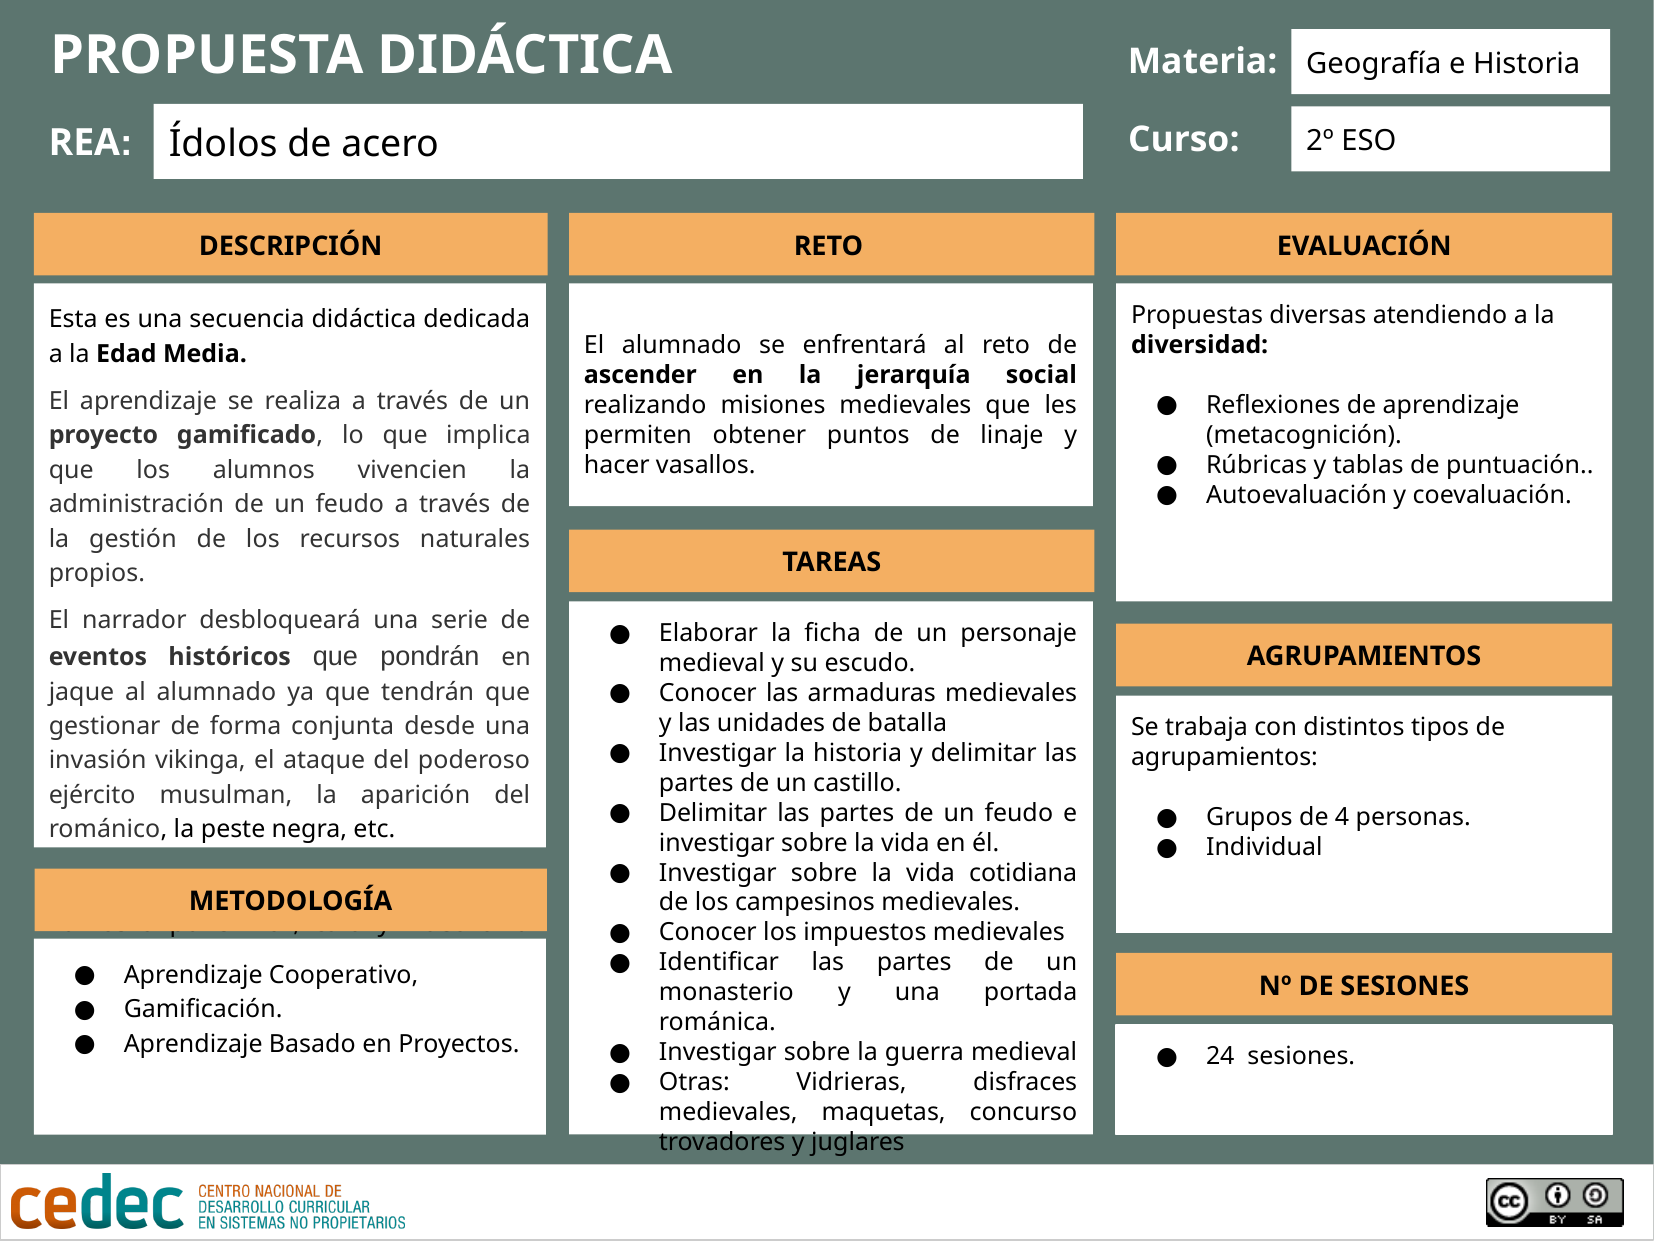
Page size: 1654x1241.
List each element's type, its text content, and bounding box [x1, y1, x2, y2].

text_box Ídolos de acero [153, 103, 1083, 179]
text_box PROPUESTA DIDÁCTICA [35, 11, 697, 110]
text_box Curso: [1113, 109, 1303, 173]
text_box 24 sesiones. [1116, 1024, 1613, 1135]
text_box Se trabaja con distintos tipos de agrupamientos: Grupos de 4 personas. Individual [1116, 695, 1613, 933]
text_box Esta es una secuencia didáctica dedicada a la Edad Media. El aprendizaje se realiza a través de un proyecto gamificado, lo que implica que los alumnos vivencien la administración de un feudo a través de la gestión de los recursos naturales propios. El narrador desbloqueará una serie de eventos históricos que pondrán en jaque al alumnado ya que tendrán que gestionar de forma conjunta desde una invasión vikinga, el ataque del poderoso ejército musulman, la aparición del románico, la peste negra, etc. Vamos a poner voz, cara y vídeo a la pintura. ¿Estamos preparados? [33, 283, 546, 848]
text_box Aprendizaje Cooperativo, Gamificación. Aprendizaje Basado en Proyectos. [33, 938, 546, 1135]
text_box 2º ESO [1291, 106, 1611, 172]
text_box RETO [569, 212, 1095, 276]
text_box Nº DE SESIONES [1116, 952, 1613, 1016]
text_box EVALUACIÓN [1116, 212, 1613, 276]
text_box AGRUPAMIENTOS [1116, 623, 1613, 687]
text_box Elaborar la ficha de un personaje medieval y su escudo. Conocer las armaduras medievales y las unidades de batalla Investigar la historia y delimitar las partes de un castillo. Delimitar las partes de un feudo e investigar sobre la vida en él. Investigar sobre la vida cotidiana de los campesinos medievales. Conocer los impuestos medievales Identificar las partes de un monasterio y una portada románica. Investigar sobre la guerra medieval Otras: Vidrieras, disfraces medievales, maquetas, concurso trovadores y juglares [569, 601, 1093, 1135]
text_box METODOLOGÍA [34, 868, 547, 932]
picture [1486, 1178, 1624, 1227]
text_box Geografía e Historia [1291, 29, 1611, 95]
text_box REA: [33, 110, 153, 174]
text_box TAREAS [569, 529, 1095, 593]
text_box DESCRIPCIÓN [33, 212, 548, 276]
text_box El alumnado se enfrentará al reto de ascender en la jerarquía social realizando misiones medievales que les permiten obtener puntos de linaje y hacer vasallos. [569, 283, 1093, 507]
text_box Materia: [1113, 30, 1291, 94]
picture [11, 1173, 405, 1229]
text_box [0, 1164, 1654, 1241]
text_box Propuestas diversas atendiendo a la diversidad: Reflexiones de aprendizaje (metacognición). Rúbricas y tablas de puntuación.. Autoevaluación y coevaluación. [1116, 283, 1613, 602]
